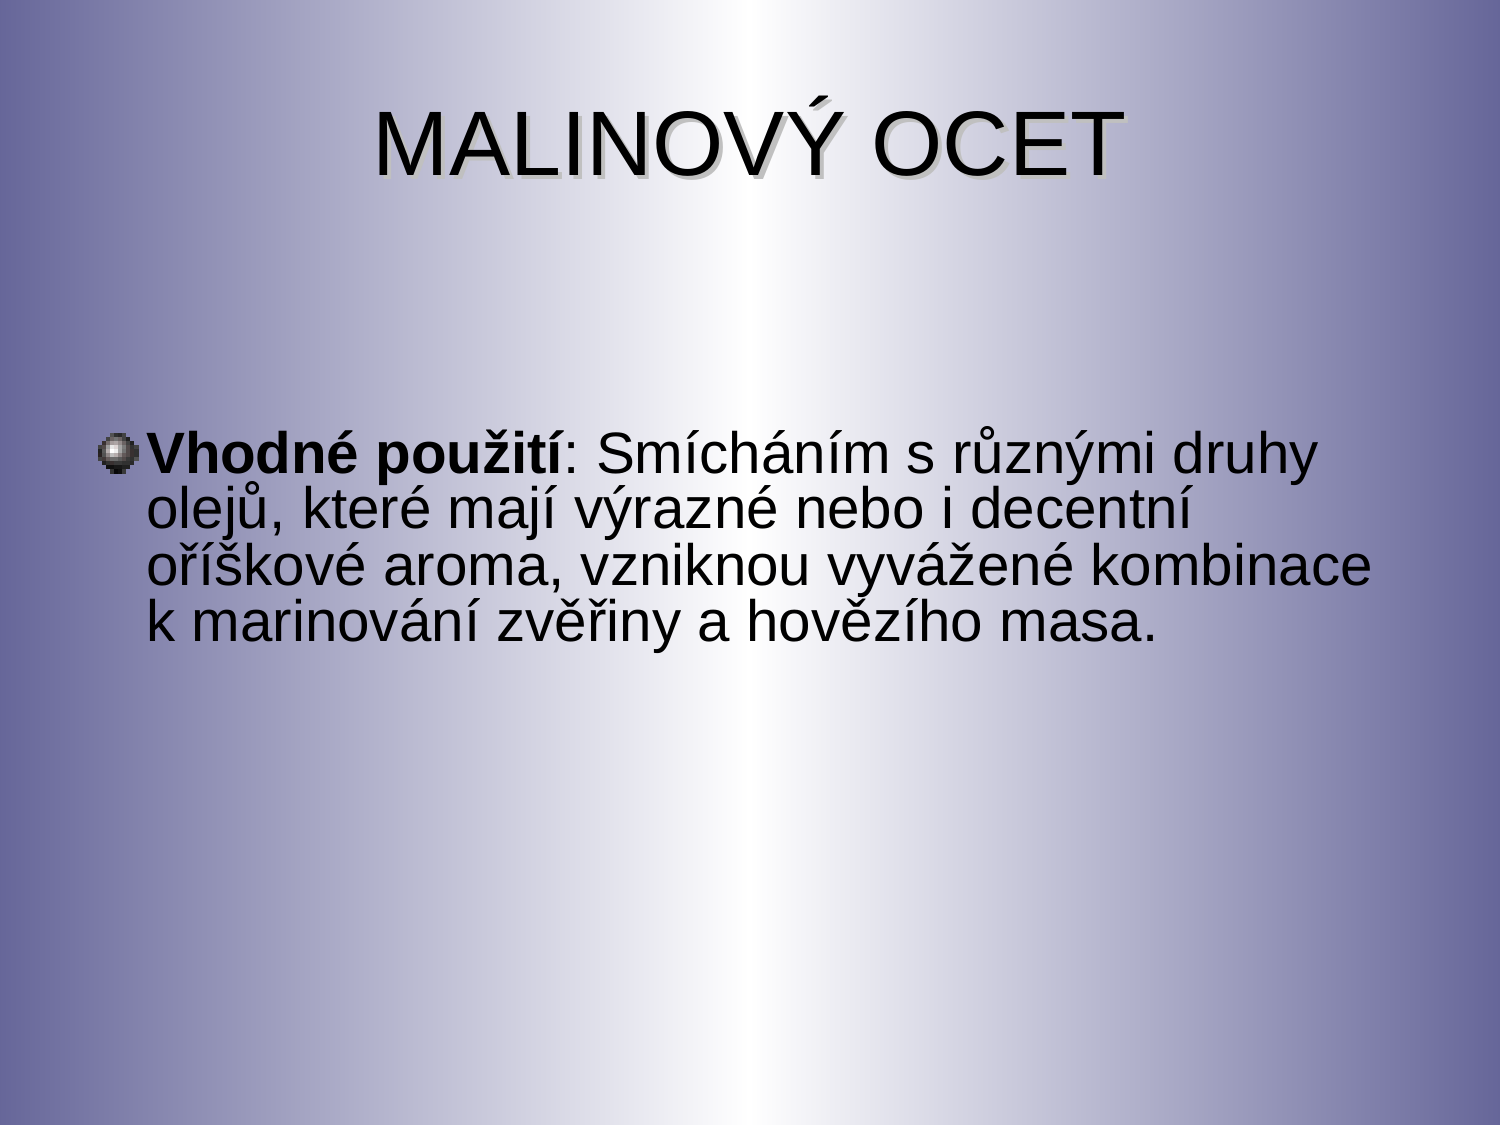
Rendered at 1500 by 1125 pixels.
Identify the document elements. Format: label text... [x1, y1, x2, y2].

title MALINOVÝ OCET [75, 45, 1426, 233]
list Vhodné použití: Smícháním s různými druhy olejů, které mají výrazné nebo i decentní oříškové aroma, vzniknou vyvážené kombinace k marinování zvěřiny a hovězího masa. [75, 420, 1426, 1094]
